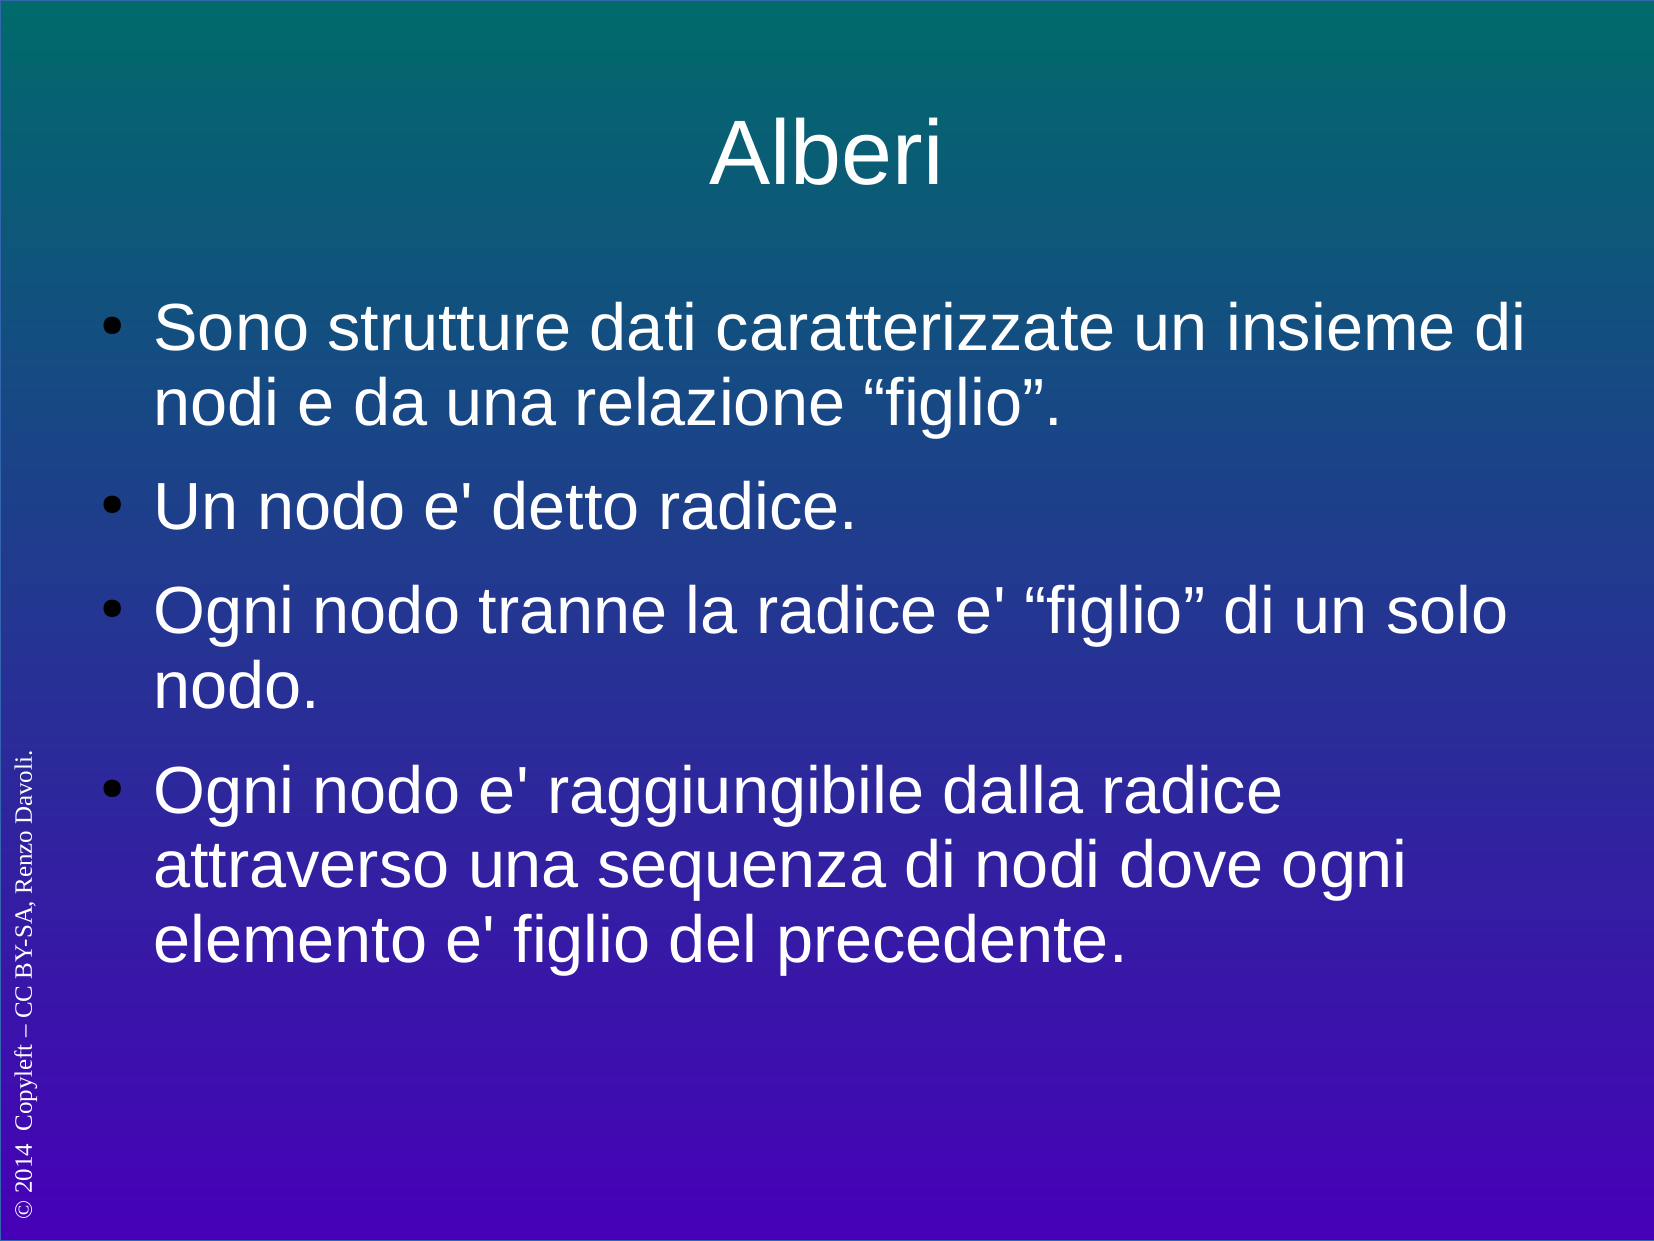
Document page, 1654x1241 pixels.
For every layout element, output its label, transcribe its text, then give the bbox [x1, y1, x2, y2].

title Alberi [82, 49, 1571, 257]
list Sono strutture dati caratterizzate un insieme di nodi e da una relazione “figlio”. Un nodo e' detto radice. Ogni nodo tranne la radice e' “figlio” di un solo nodo. Ogni nodo e' raggiungibile dalla radice attraverso una sequenza di nodi dove ogni elemento e' figlio del precedente. [82, 290, 1571, 1010]
